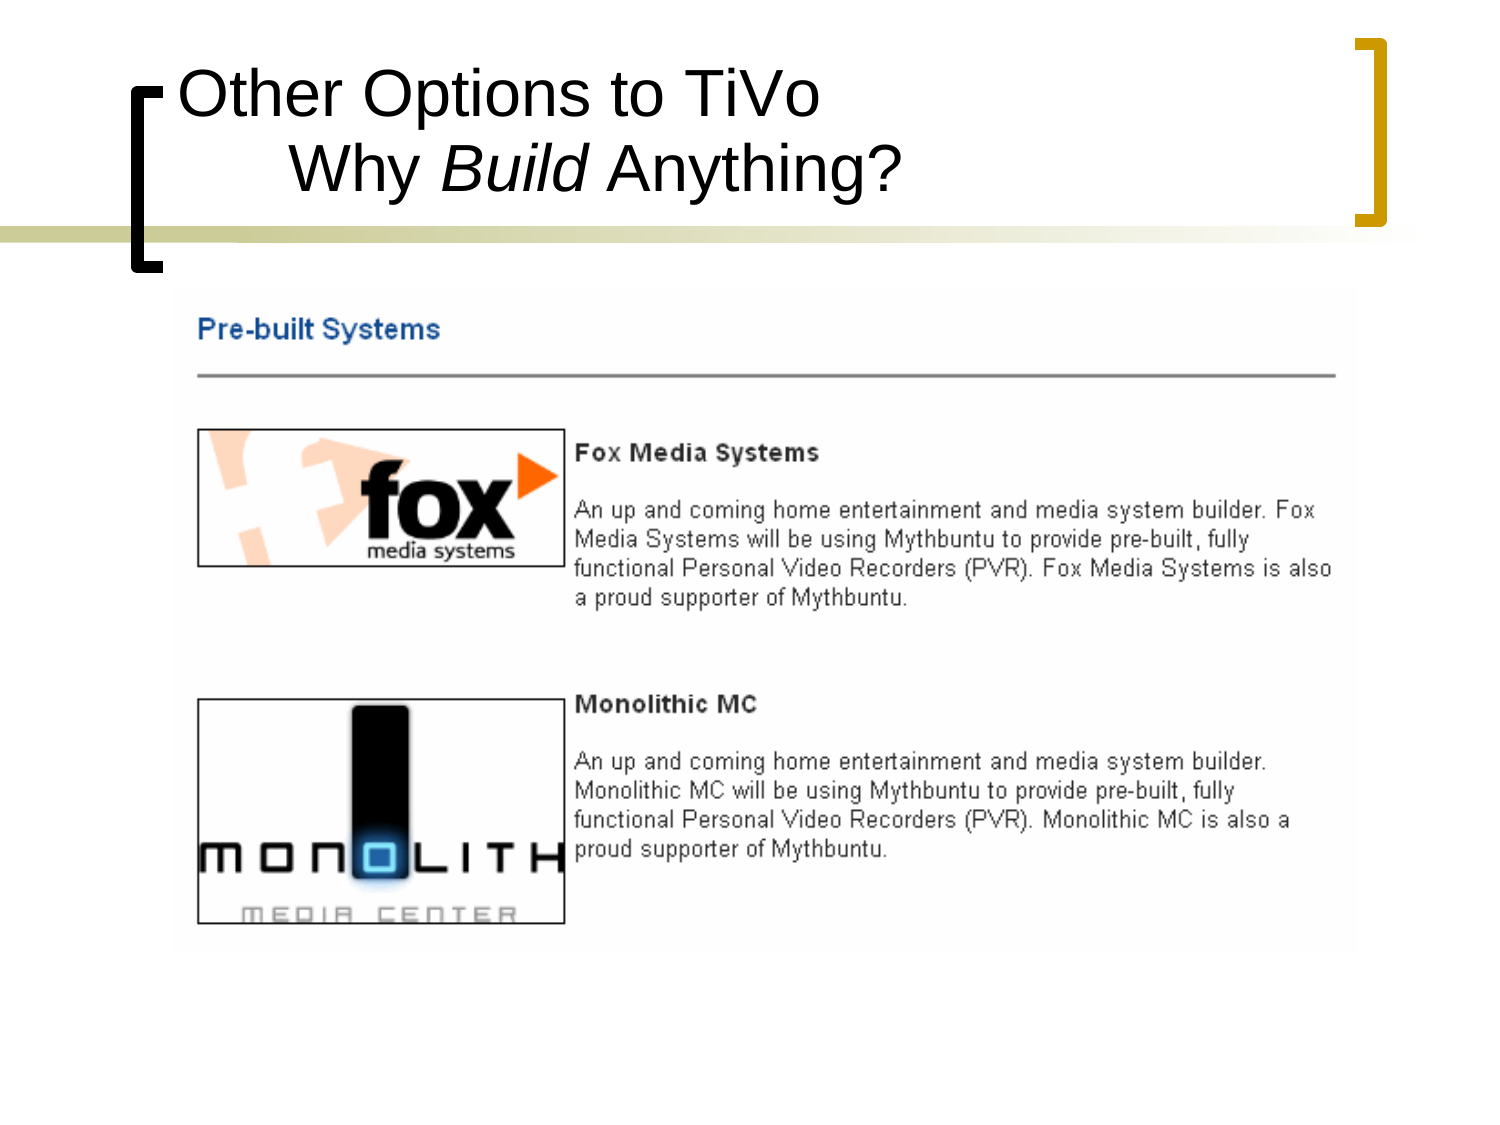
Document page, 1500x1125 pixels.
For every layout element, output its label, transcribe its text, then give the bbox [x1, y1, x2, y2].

picture [174, 287, 1358, 952]
title Other Options to TiVo Why Build Anything? [162, 39, 1013, 223]
